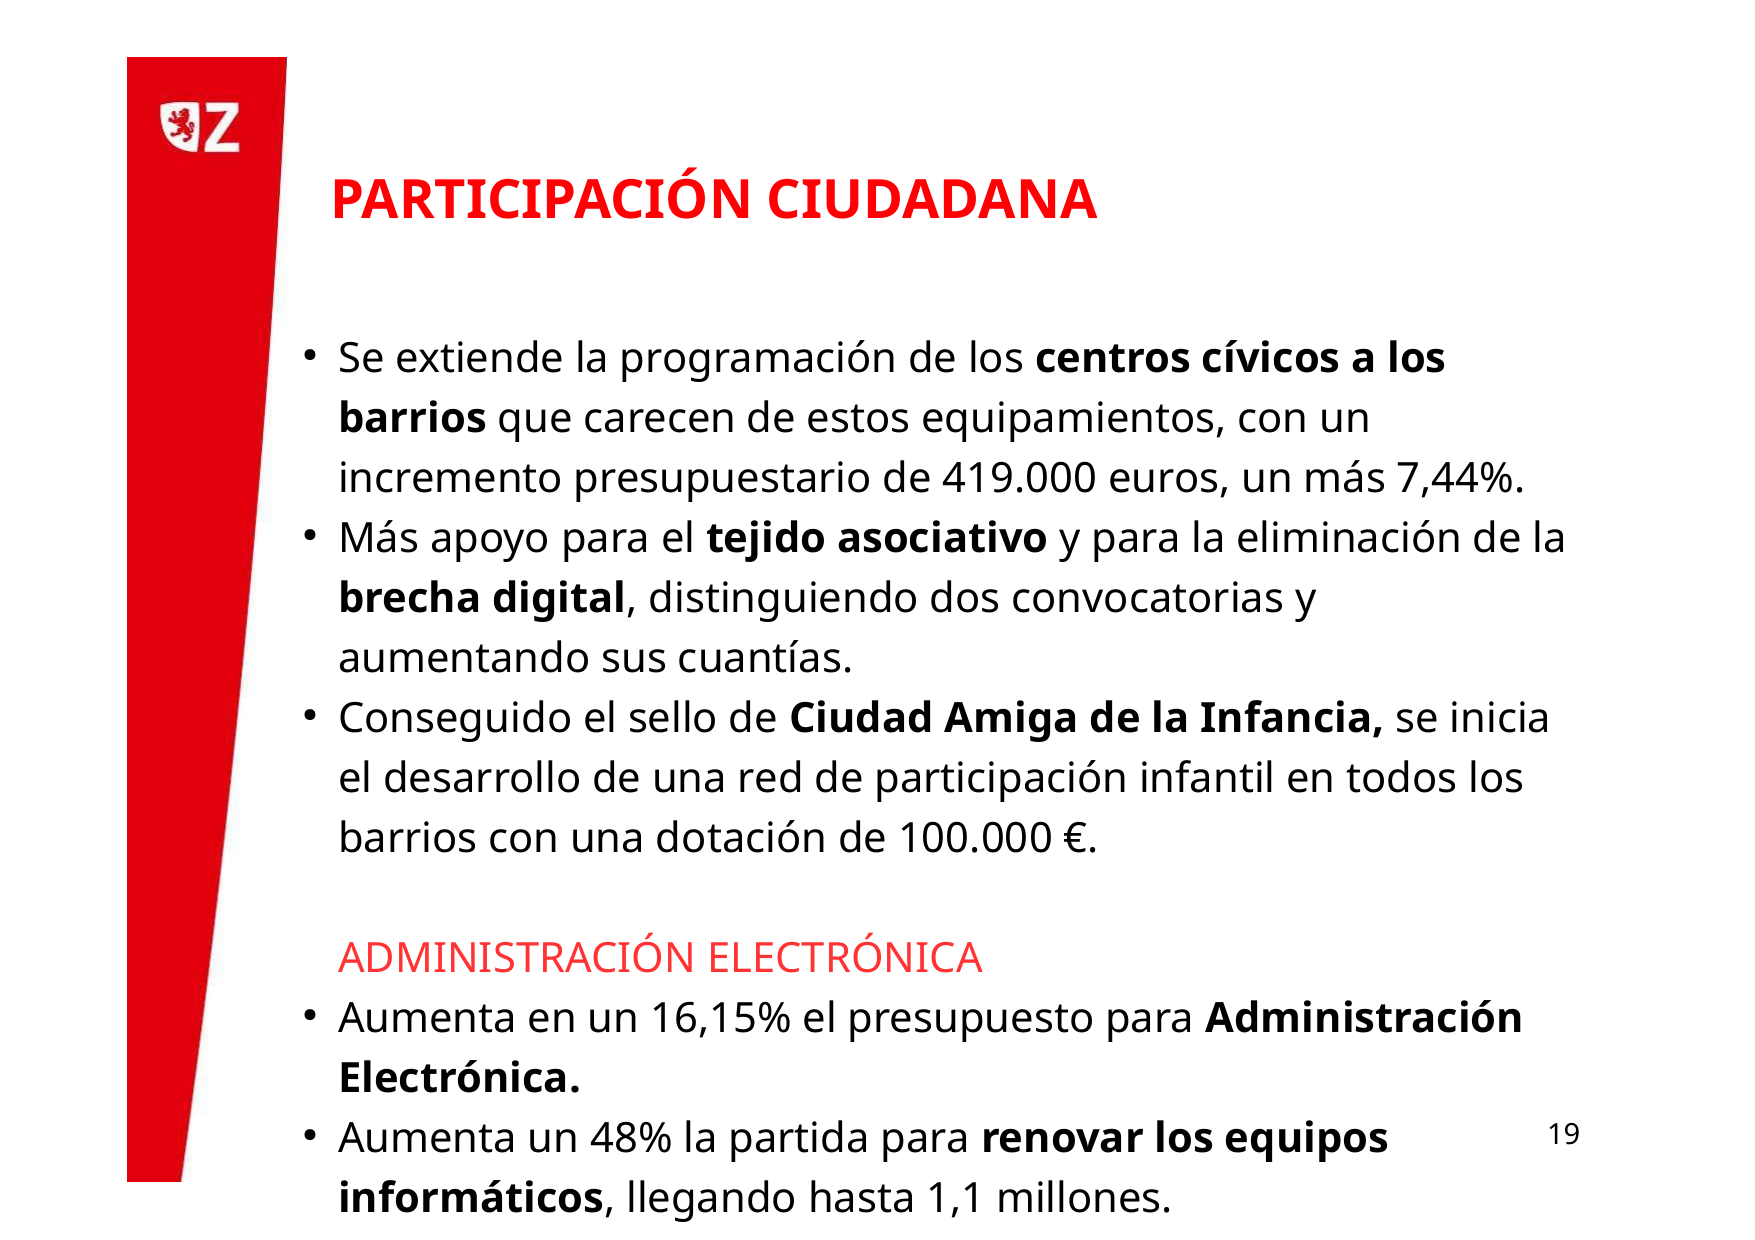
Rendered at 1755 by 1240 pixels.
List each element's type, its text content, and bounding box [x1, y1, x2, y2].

picture [127, 57, 288, 1182]
text_box Se extiende la programación de los centros cívicos a los barrios que carecen de estos equipamientos, con un incremento presupuestario de 419.000 euros, un más 7,44%. Más apoyo para el tejido asociativo y para la eliminación de la brecha digital, distinguiendo dos convocatorias y aumentando sus cuantías. Conseguido el sello de Ciudad Amiga de la Infancia, se inicia el desarrollo de una red de participación infantil en todos los barrios con una dotación de 100.000 €. ADMINISTRACIÓN ELECTRÓNICA Aumenta en un 16,15% el presupuesto para Administración Electrónica. Aumenta un 48% la partida para renovar los equipos informáticos, llegando hasta 1,1 millones. [302, 318, 1577, 1072]
text_box PARTICIPACIÓN CIUDADANA [330, 162, 1527, 318]
text_box <número> [1547, 1112, 1617, 1151]
